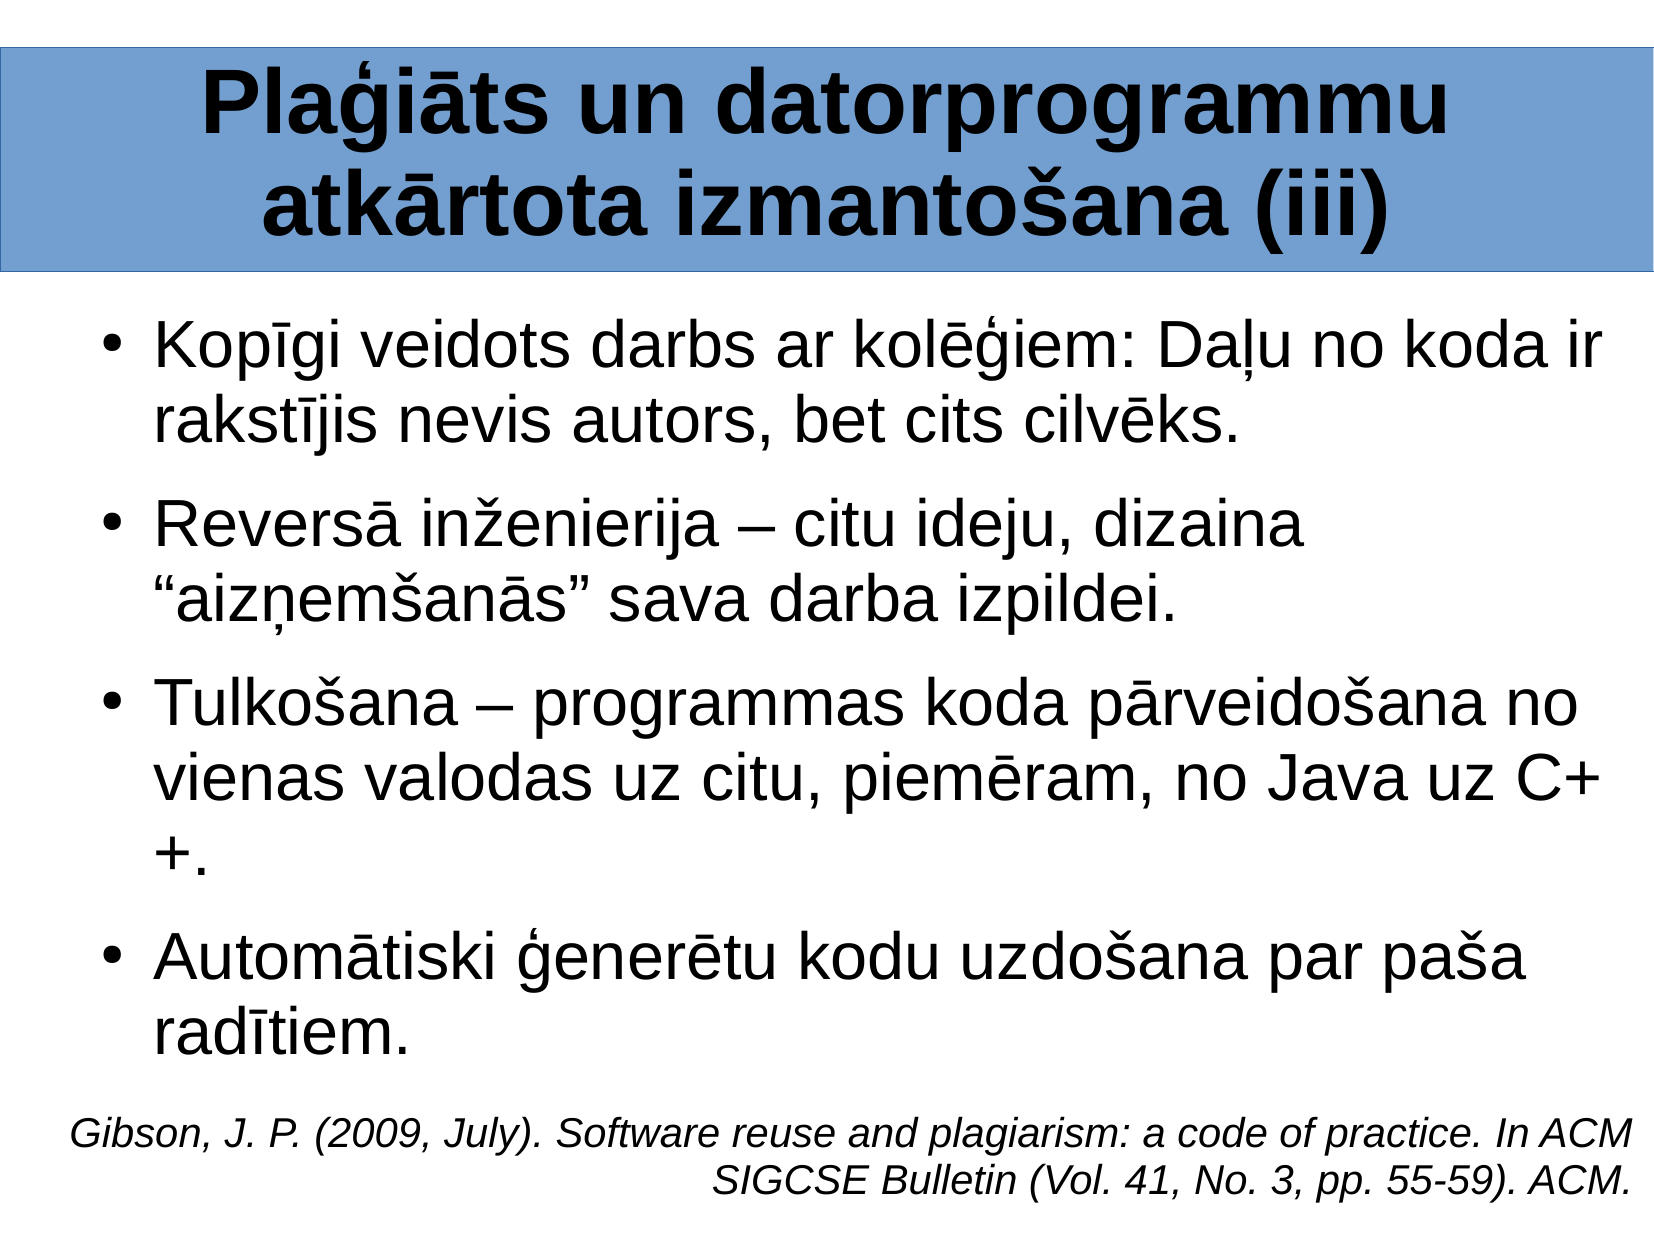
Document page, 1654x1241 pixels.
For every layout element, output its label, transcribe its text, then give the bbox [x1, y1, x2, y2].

text_box Gibson, J. P. (2009, July). Software reuse and plagiarism: a code of practice. In ACM SIGCSE Bulletin (Vol. 41, No. 3, pp. 55-59). ACM. [0, 1110, 1634, 1241]
title Plaģiāts un datorprogrammu atkārtota izmantošana (iii) [82, 49, 1571, 257]
text_box [0, 47, 1654, 272]
list Kopīgi veidots darbs ar kolēģiem: Daļu no koda ir rakstījis nevis autors, bet cits cilvēks. Reversā inženierija – citu ideju, dizaina “aizņemšanās” sava darba izpildei. Tulkošana – programmas koda pārveidošana no vienas valodas uz citu, piemēram, no Java uz C++. Automātiski ģenerētu kodu uzdošana par paša radītiem. [82, 307, 1619, 1099]
